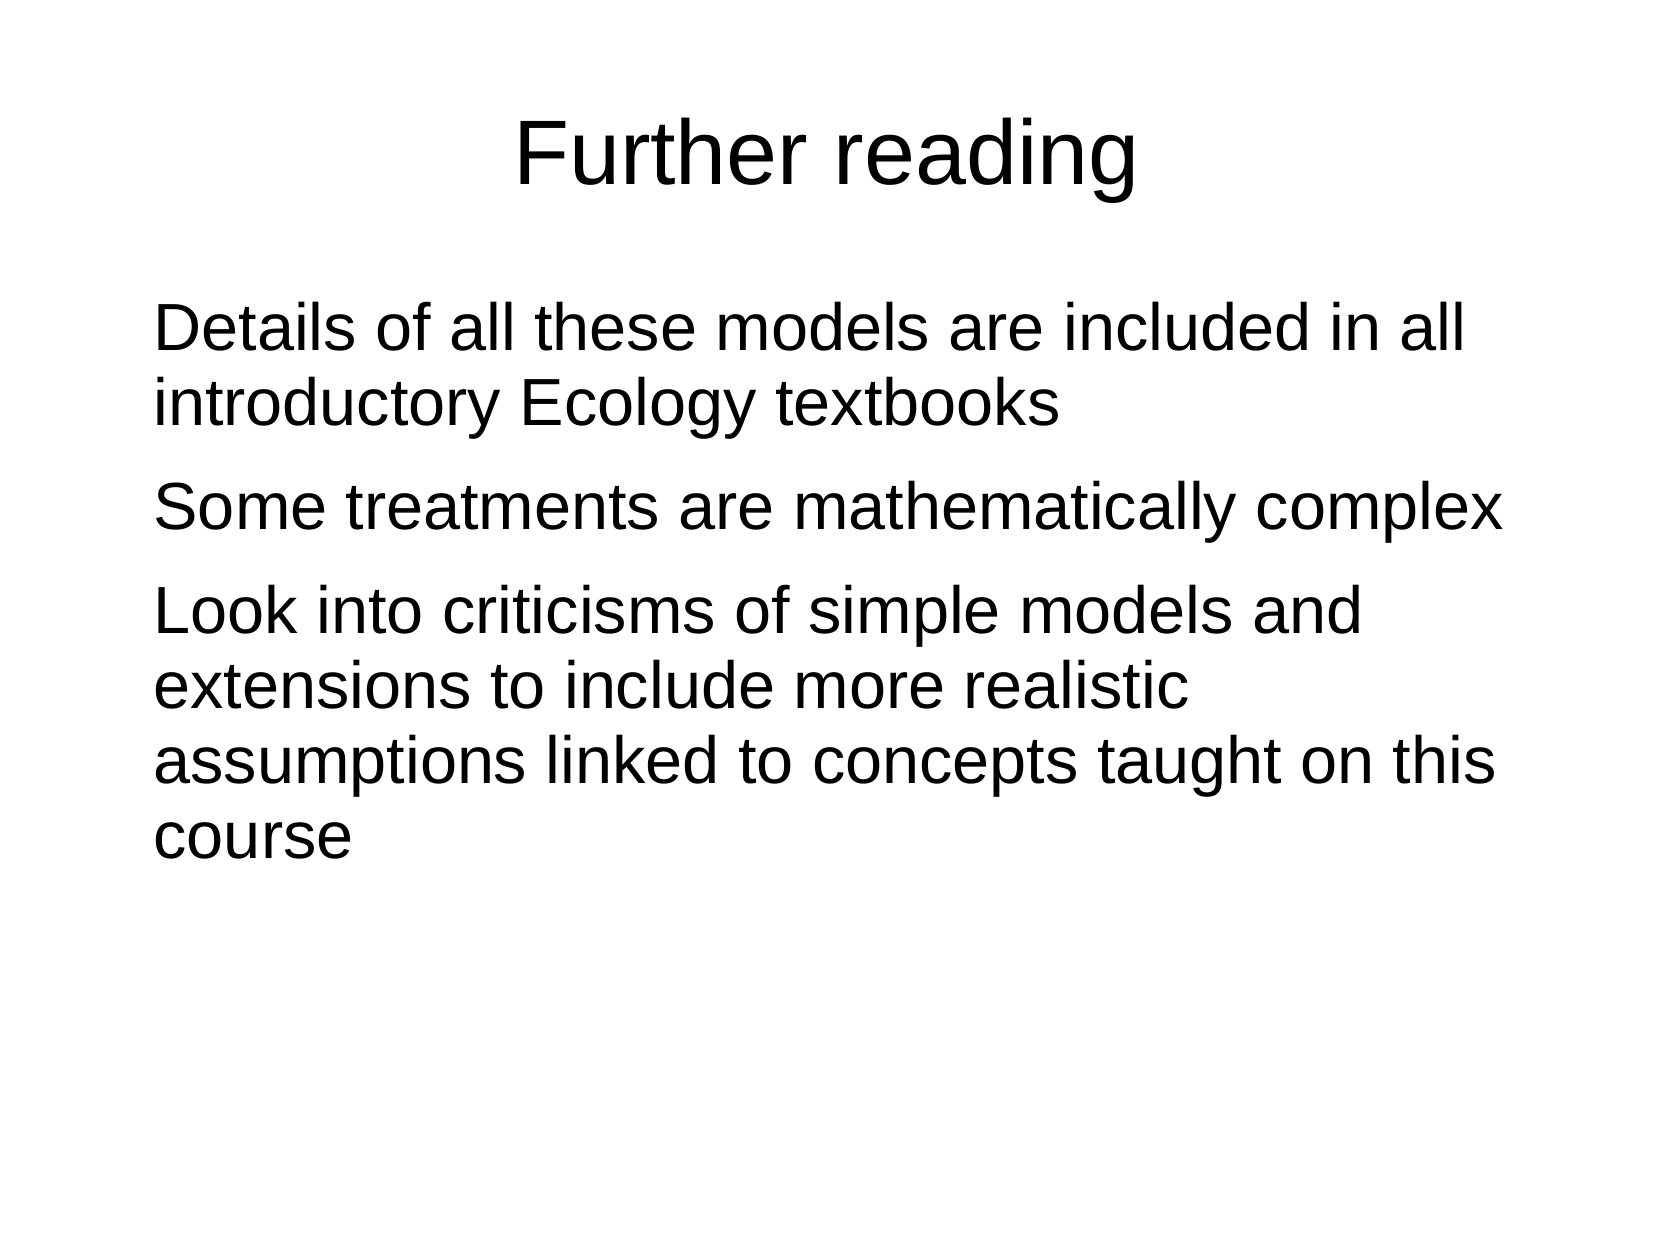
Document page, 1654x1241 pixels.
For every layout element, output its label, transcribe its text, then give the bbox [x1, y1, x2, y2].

list Details of all these models are included in all introductory Ecology textbooks Some treatments are mathematically complex Look into criticisms of simple models and extensions to include more realistic assumptions linked to concepts taught on this course [82, 290, 1538, 1010]
title Further reading [82, 49, 1571, 257]
